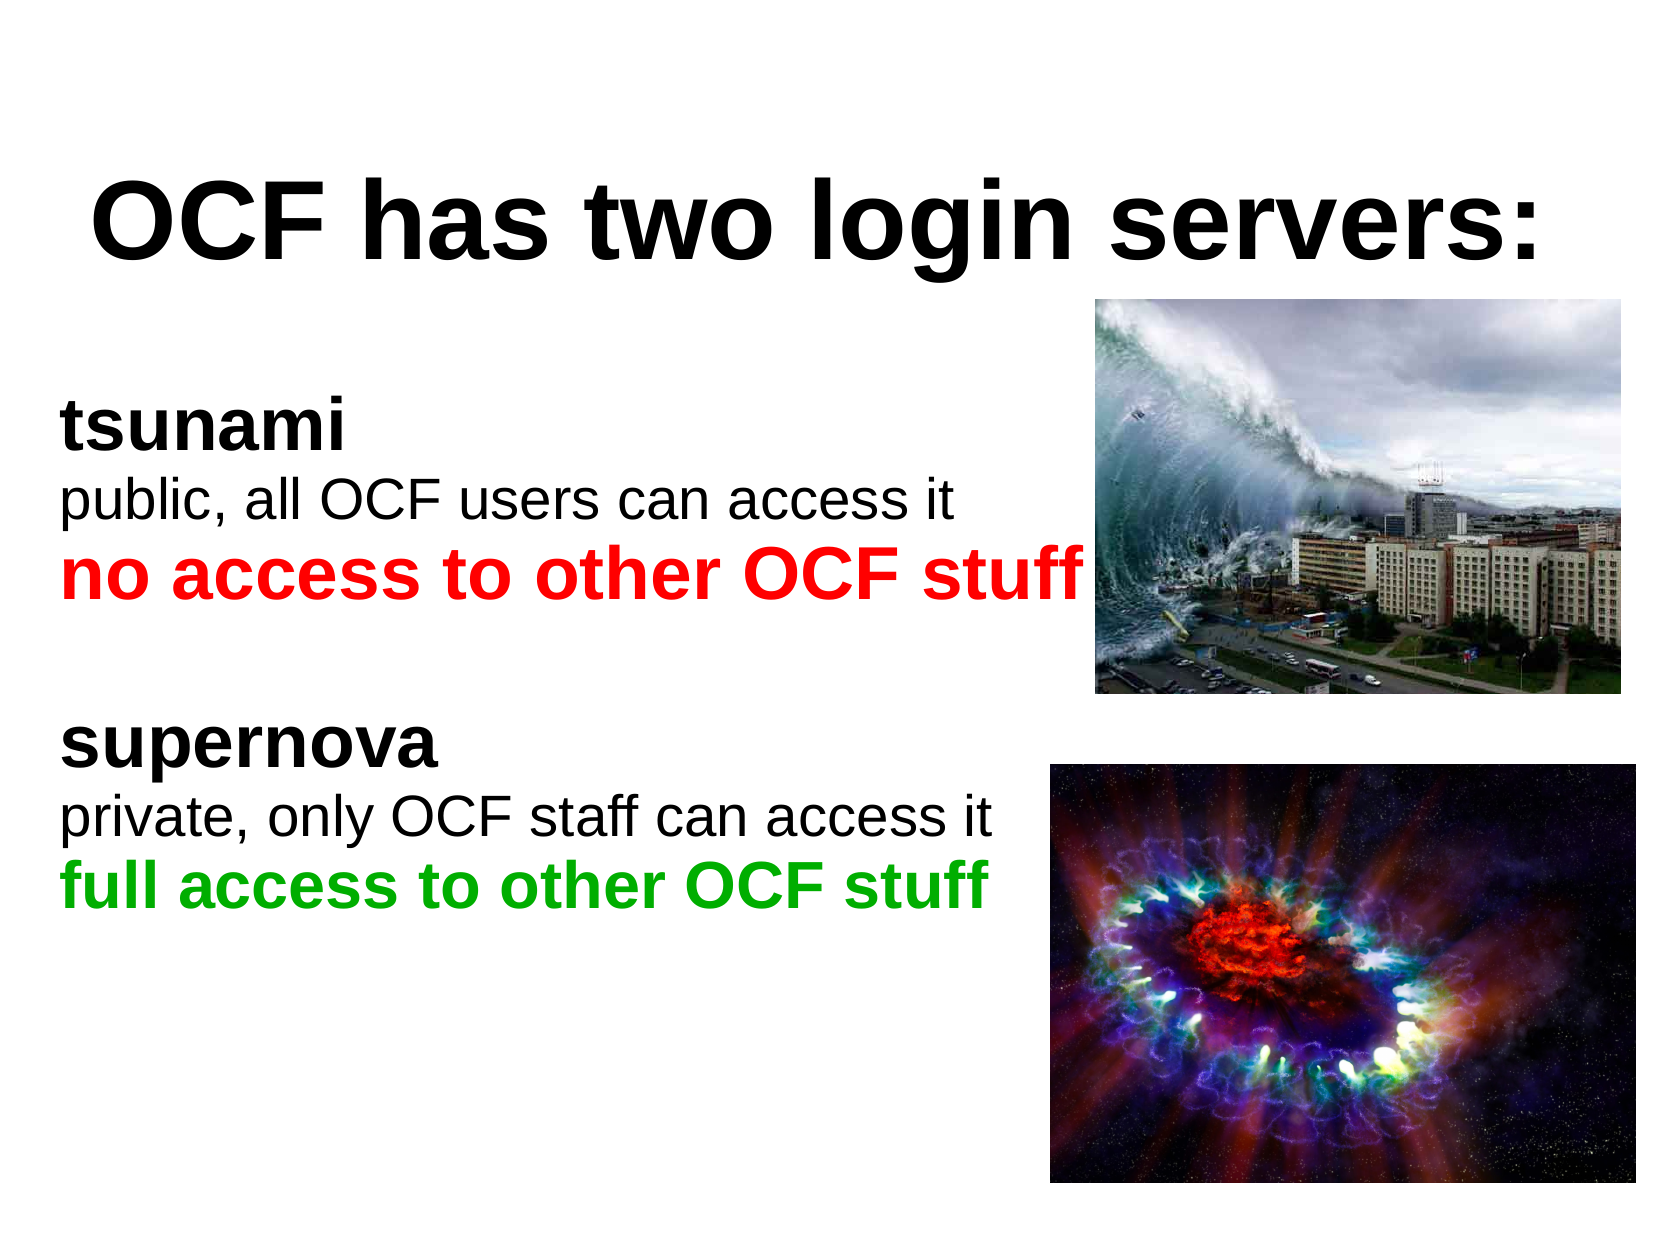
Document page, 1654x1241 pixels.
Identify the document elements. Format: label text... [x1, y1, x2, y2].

picture [1050, 764, 1636, 1183]
text_box OCF has two login servers: [75, 150, 1576, 375]
text_box tsunami public, all OCF users can access it no access to other OCF stuff supernova private, only OCF staff can access it full access to other OCF stuff [45, 375, 1576, 1145]
picture [1095, 299, 1621, 694]
